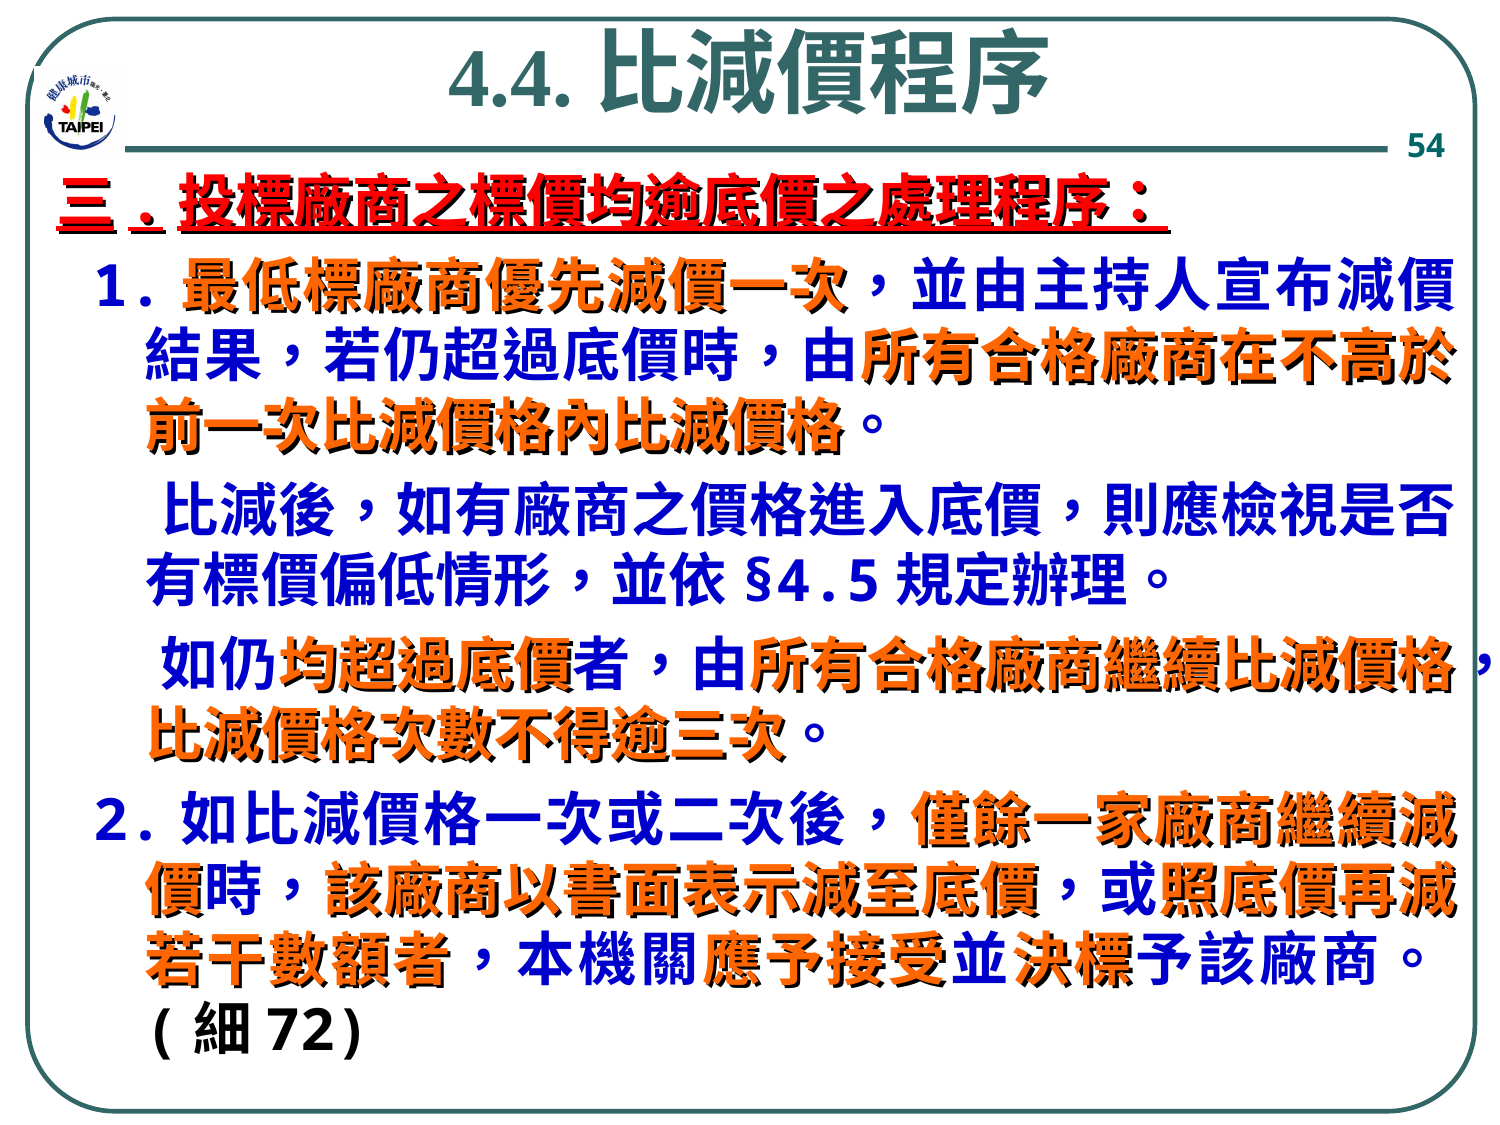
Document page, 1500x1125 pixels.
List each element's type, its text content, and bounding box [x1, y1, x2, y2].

title 4.4.比減價程序 [0, 0, 1500, 133]
text_box 三.投標廠商之標價均逾底價之處理程序： 1.最低標廠商優先減價一次，並由主持人宣布減價結果，若仍超過底價時，由所有合格廠商在不高於前一次比減價格內比減價格。 比減後，如有廠商之價格進入底價，則應檢視是否有標價偏低情形，並依§4.5規定辦理。 如仍均超過底價者，由所有合格廠商繼續比減價格，比減價格次數不得逾三次。 2.如比減價格一次或二次後，僅餘一家廠商繼續減價時，該廠商以書面表示減至底價，或照底價再減若干數額者，本機關應予接受並決標予該廠商。(細72) [41, 156, 1471, 1069]
